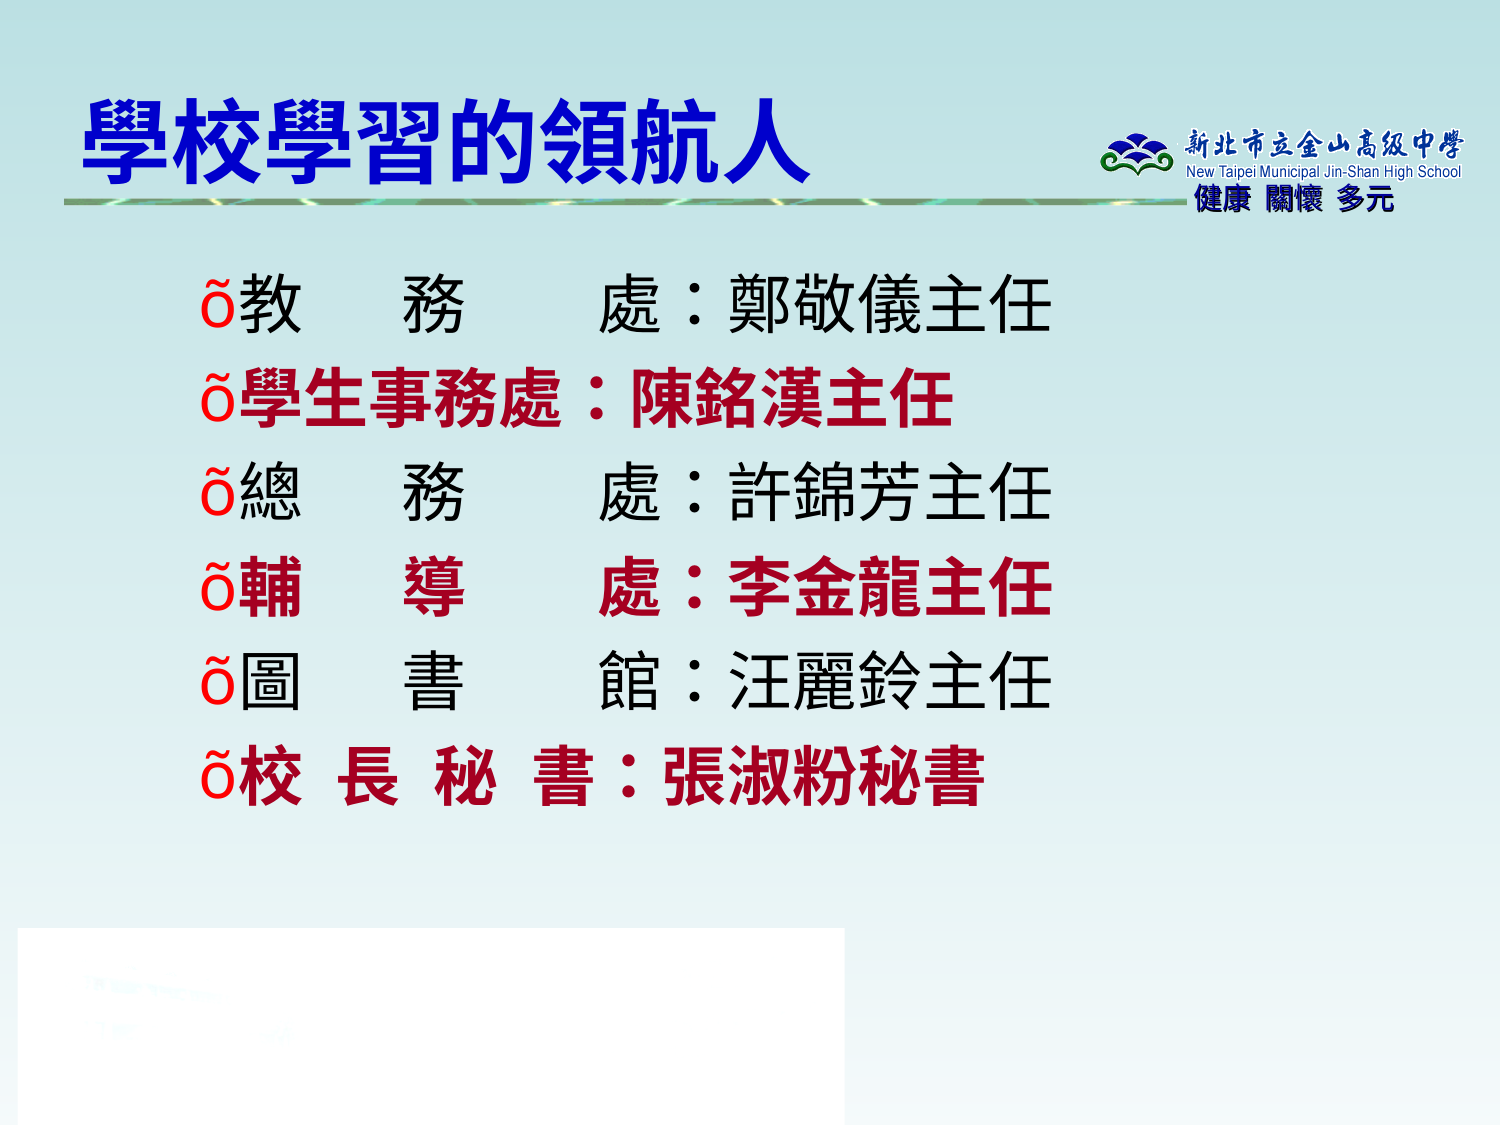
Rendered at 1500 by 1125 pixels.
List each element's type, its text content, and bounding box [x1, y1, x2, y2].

list 教 務 處：鄭敬儀主任 學生事務處：陳銘漢主任 總 務 處：許錦芳主任 輔 導 處：李金龍主任 圖 書 館：汪麗鈴主任 校 長 秘 書：張淑粉秘書 [183, 255, 1377, 830]
title 學校學習的領航人 [64, 64, 1415, 216]
